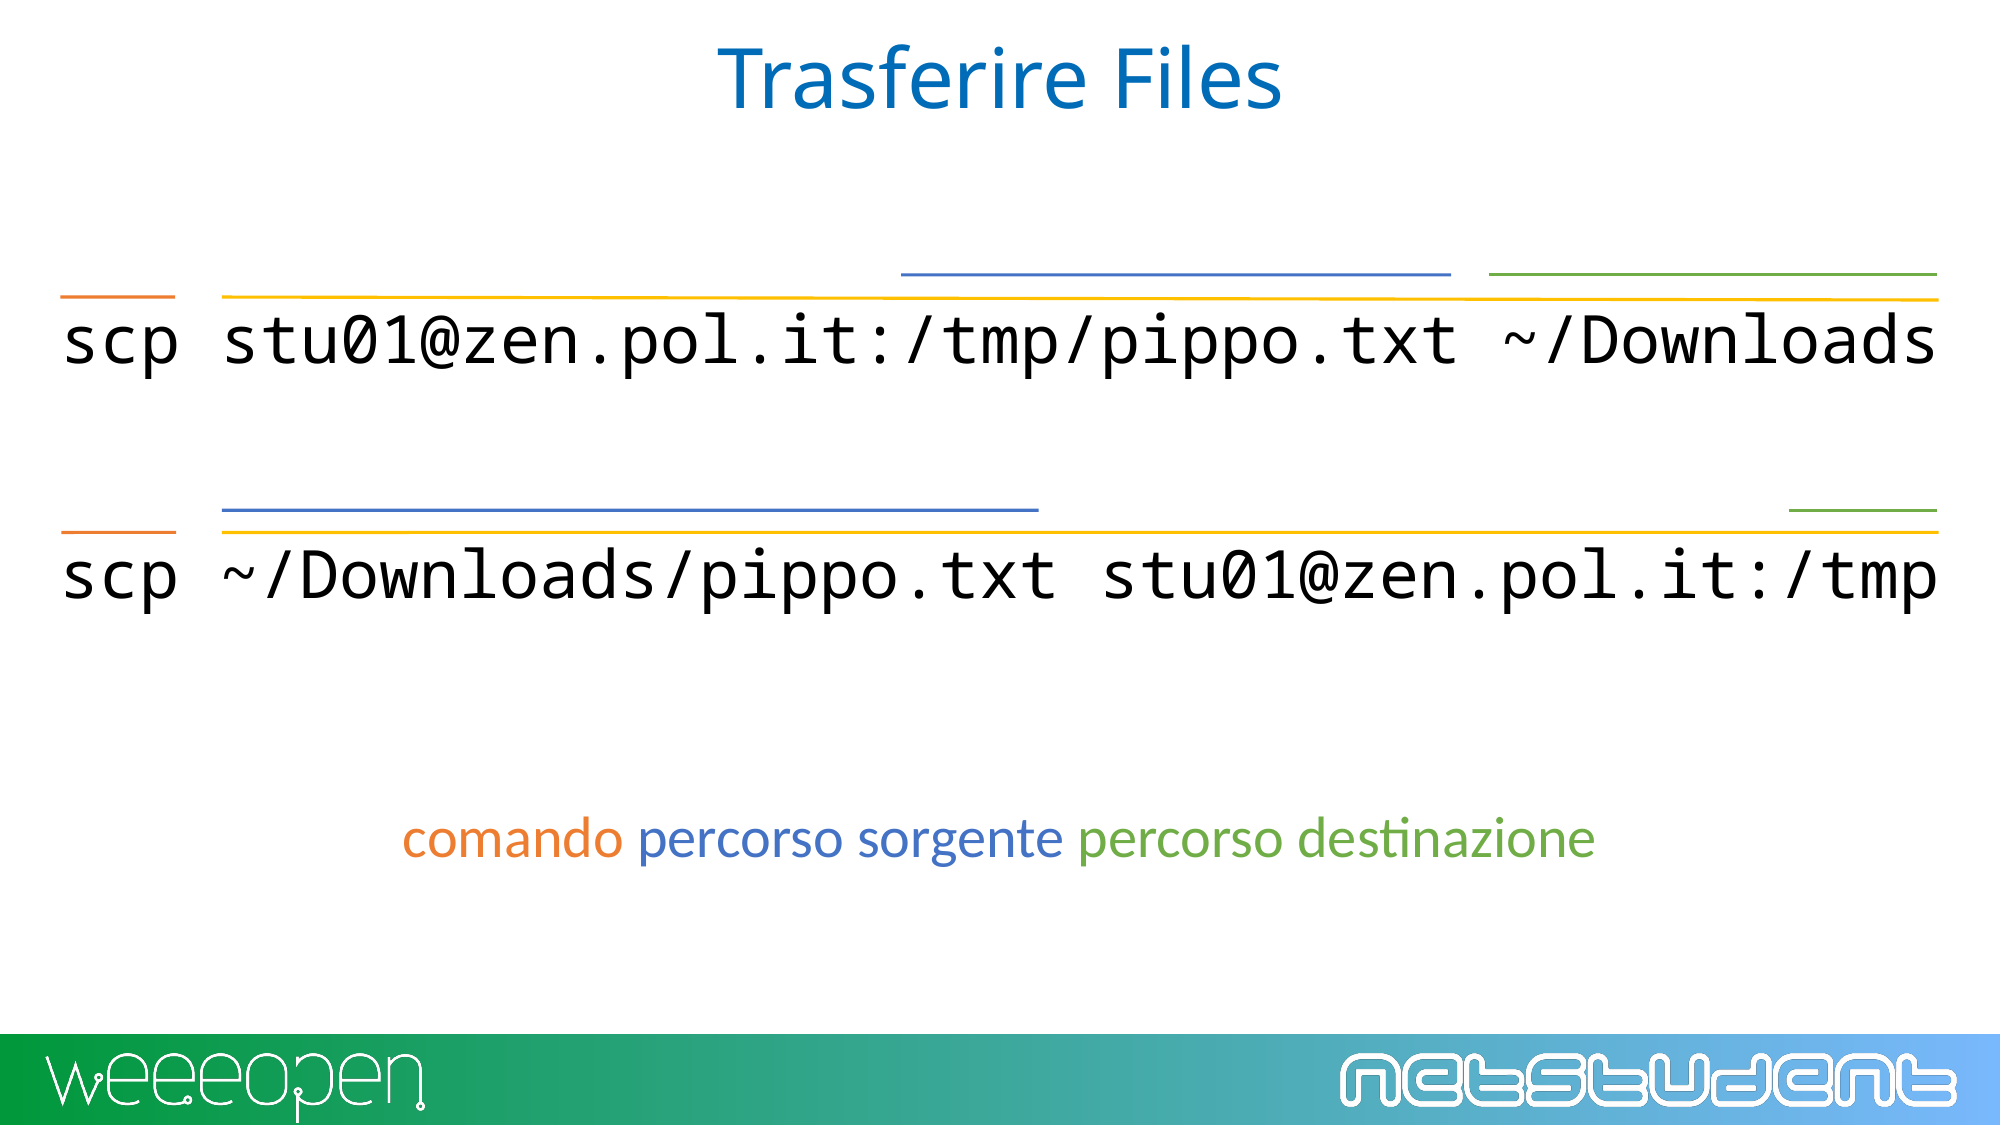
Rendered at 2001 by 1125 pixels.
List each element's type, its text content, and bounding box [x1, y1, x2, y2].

text_box scp ~/Downloads/pippo.txt stu01@zen.pol.it:/tmp [44, 524, 1955, 620]
text_box scp stu01@zen.pol.it:/tmp/pippo.txt ~/Downloads [45, 289, 1955, 385]
picture [1340, 1053, 1957, 1107]
text_box comando percorso sorgente percorso destinazione [388, 791, 1612, 877]
picture [45, 1053, 425, 1123]
title Trasferire Files [43, 29, 1959, 136]
